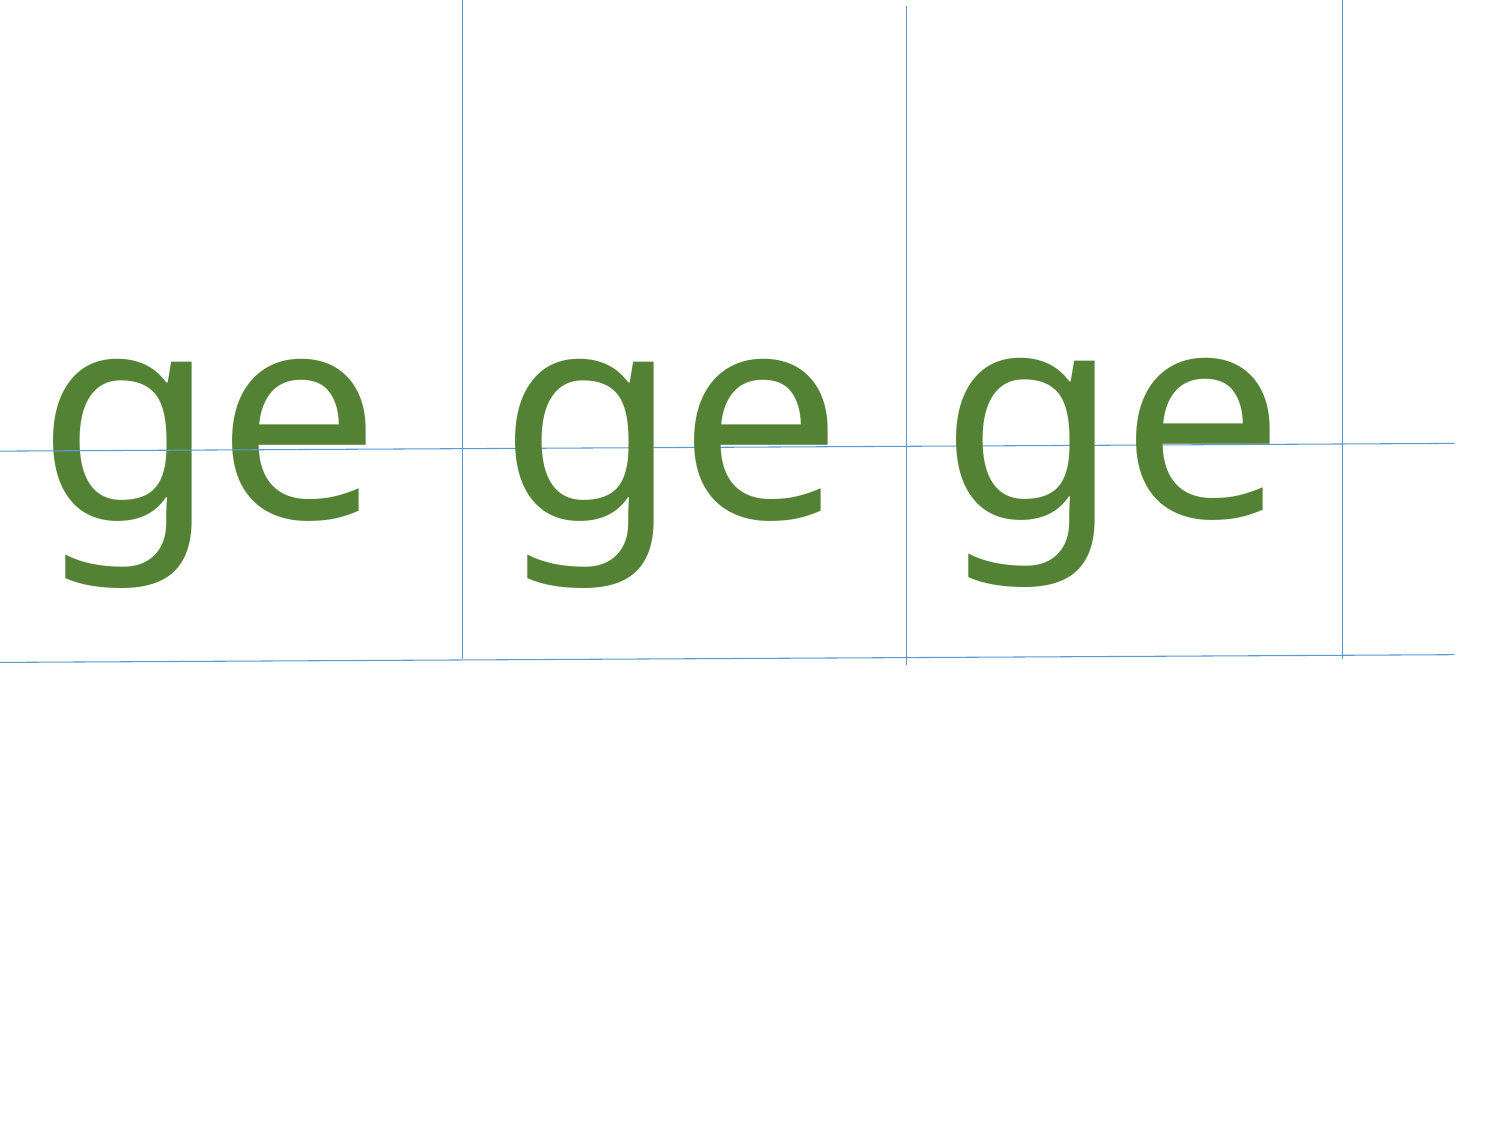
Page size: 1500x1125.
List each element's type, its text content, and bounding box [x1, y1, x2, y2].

text_box ge [463, 220, 475, 448]
text_box ge [983, 379, 1069, 499]
text_box ge [926, 218, 1378, 583]
text_box ge [80, 451, 166, 500]
text_box ge [484, 220, 937, 585]
text_box ge [542, 380, 628, 500]
text_box ge [463, 450, 475, 585]
text_box ge [23, 220, 462, 450]
text_box ge [259, 380, 339, 424]
text_box ge [80, 380, 166, 450]
text_box ge [150, 450, 462, 585]
text_box ge [23, 452, 167, 585]
